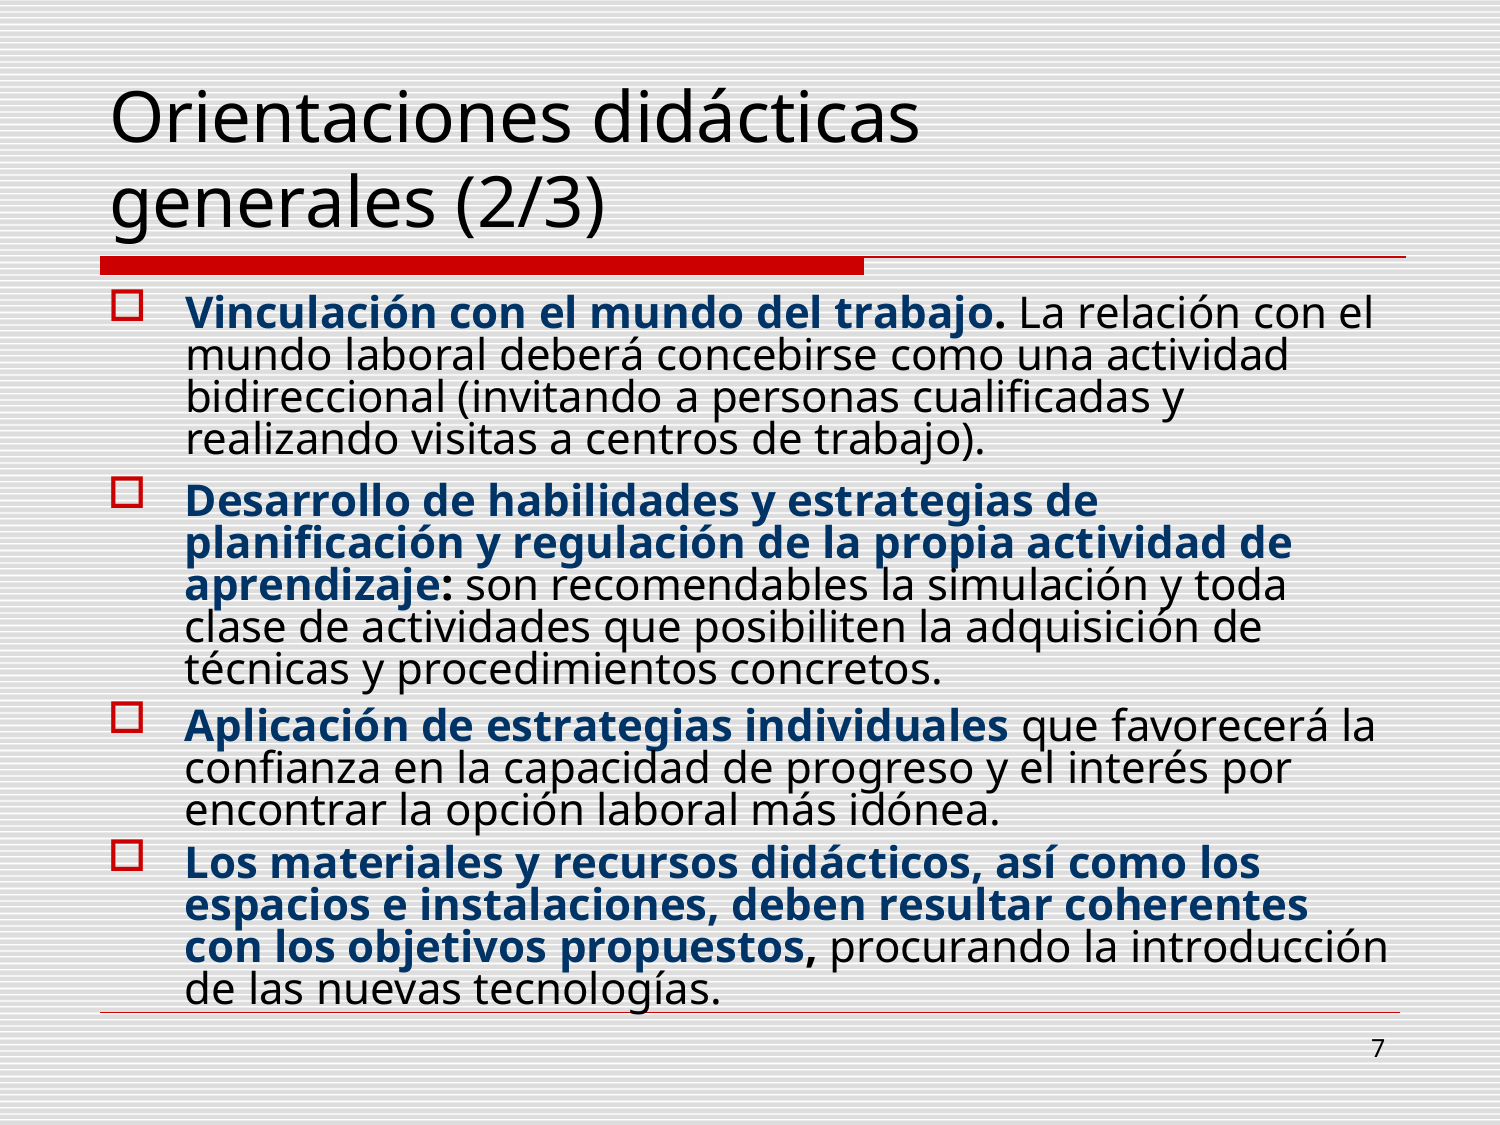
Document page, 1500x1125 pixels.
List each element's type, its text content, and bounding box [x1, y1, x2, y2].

picture [0, 0, 1500, 1125]
text_box Desarrollo de habilidades y estrategias de planificación y regulación de la propia actividad de aprendizaje: son recomendables la simulación y toda clase de actividades que posibiliten la adquisición de técnicas y procedimientos concretos. [92, 474, 1406, 699]
text_box Los materiales y recursos didácticos, así como los espacios e instalaciones, deben resultar coherentes con los objetivos propuestos, procurando la introducción de las nuevas tecnologías. [92, 837, 1406, 1013]
text_box <número> [1074, 1024, 1401, 1103]
text_box Aplicación de estrategias individuales que favorecerá la confianza en la capacidad de progreso y el interés por encontrar la opción laboral más idónea. [92, 699, 1406, 837]
title Orientaciones didácticas generales (2/3) [94, 49, 1407, 250]
list Vinculación con el mundo del trabajo. La relación con el mundo laboral deberá concebirse como una actividad bidireccional (invitando a personas cualificadas y realizando visitas a centros de trabajo). [92, 287, 1406, 474]
